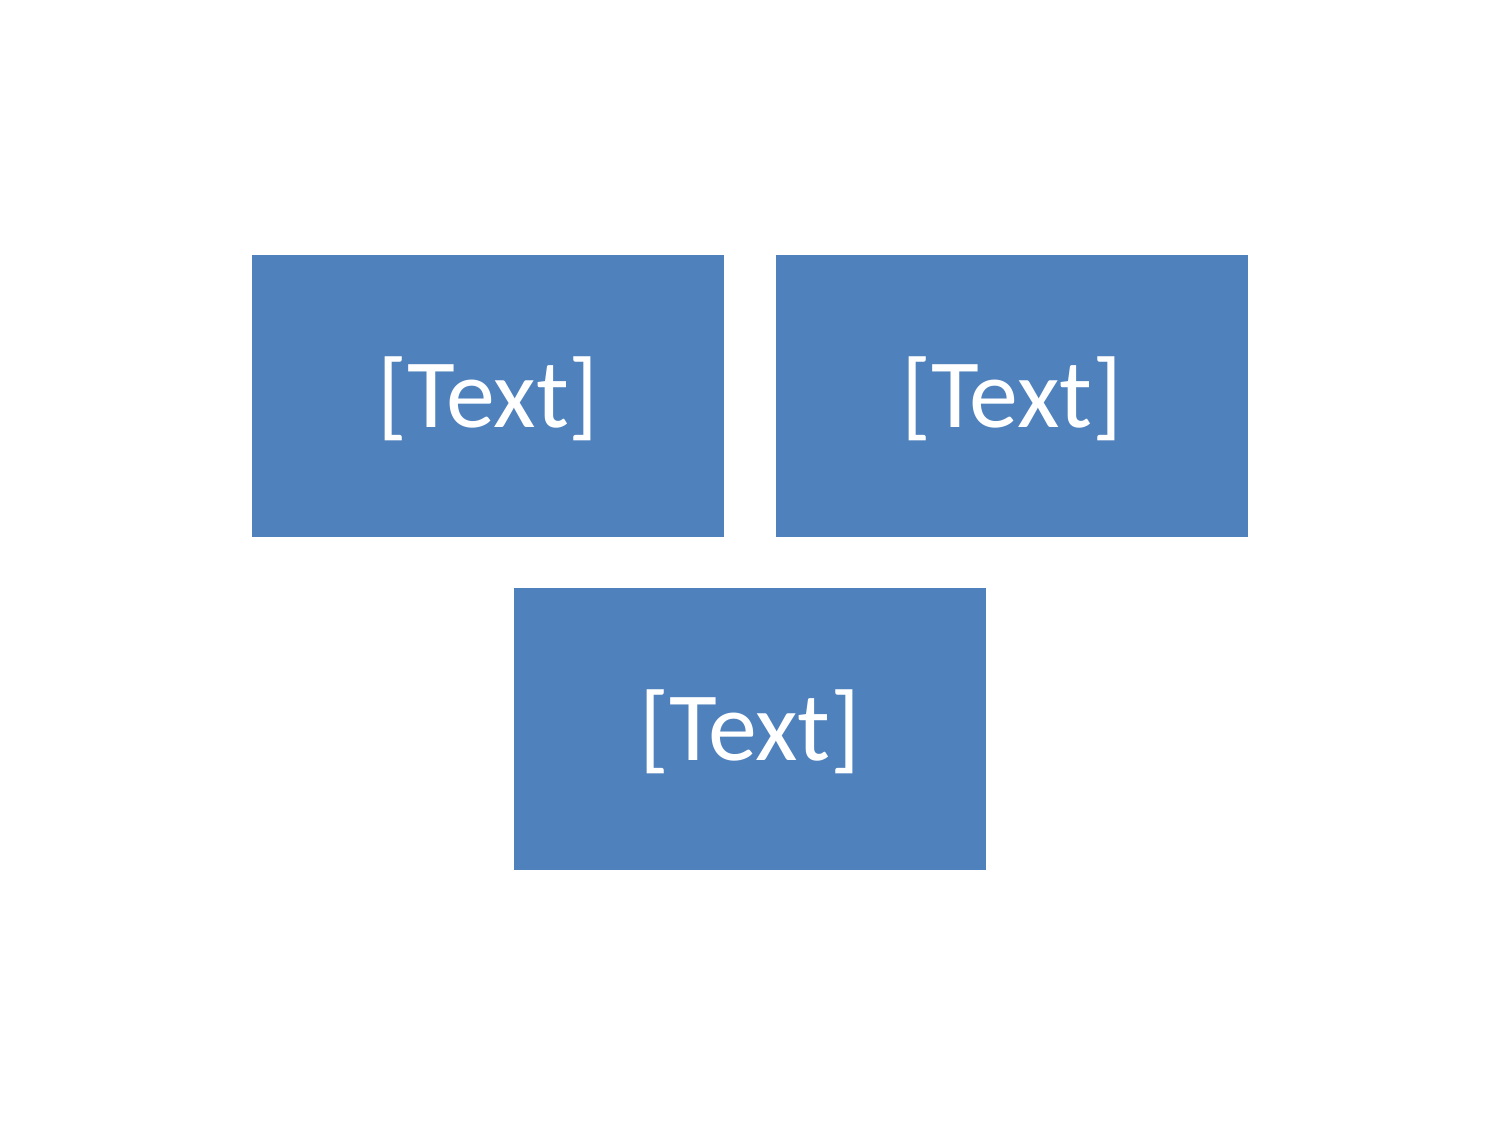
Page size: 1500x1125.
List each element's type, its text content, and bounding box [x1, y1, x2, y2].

text_box [Text] [511, 586, 988, 872]
text_box [Text] [250, 253, 727, 539]
text_box [Text] [773, 253, 1250, 539]
